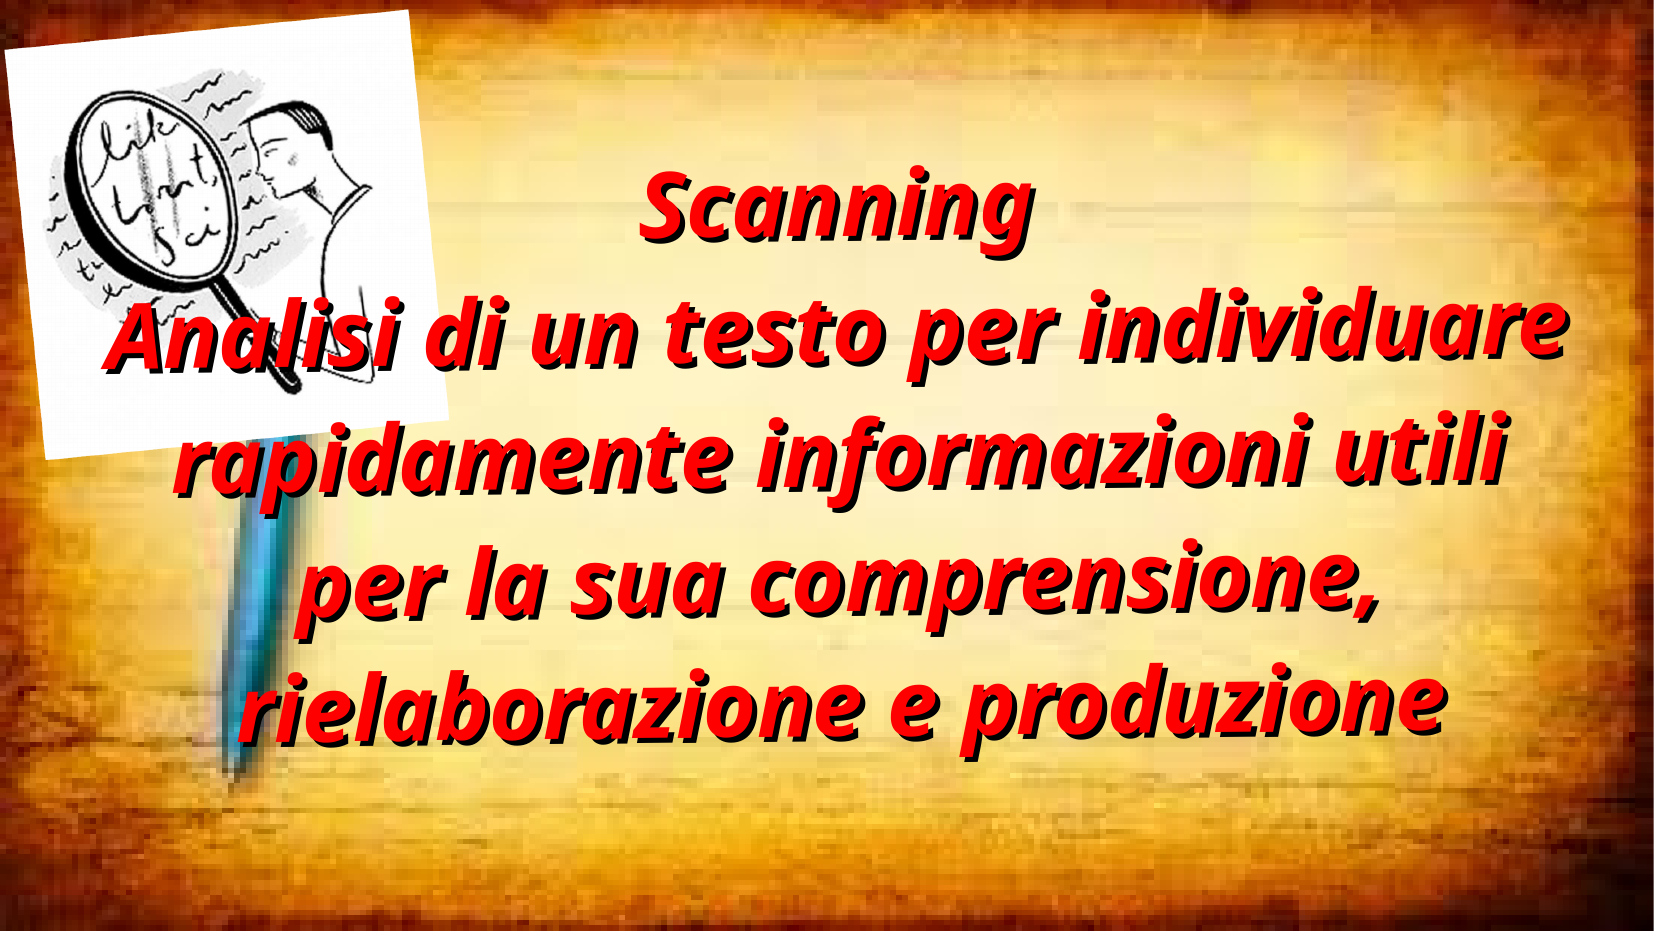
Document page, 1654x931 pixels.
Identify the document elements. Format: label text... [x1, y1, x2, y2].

picture [0, 0, 1654, 931]
subtitle Scanning Analisi di un testo per individuare rapidamente informazioni utili per la sua comprensione, rielaborazione e produzione [90, 54, 1587, 848]
